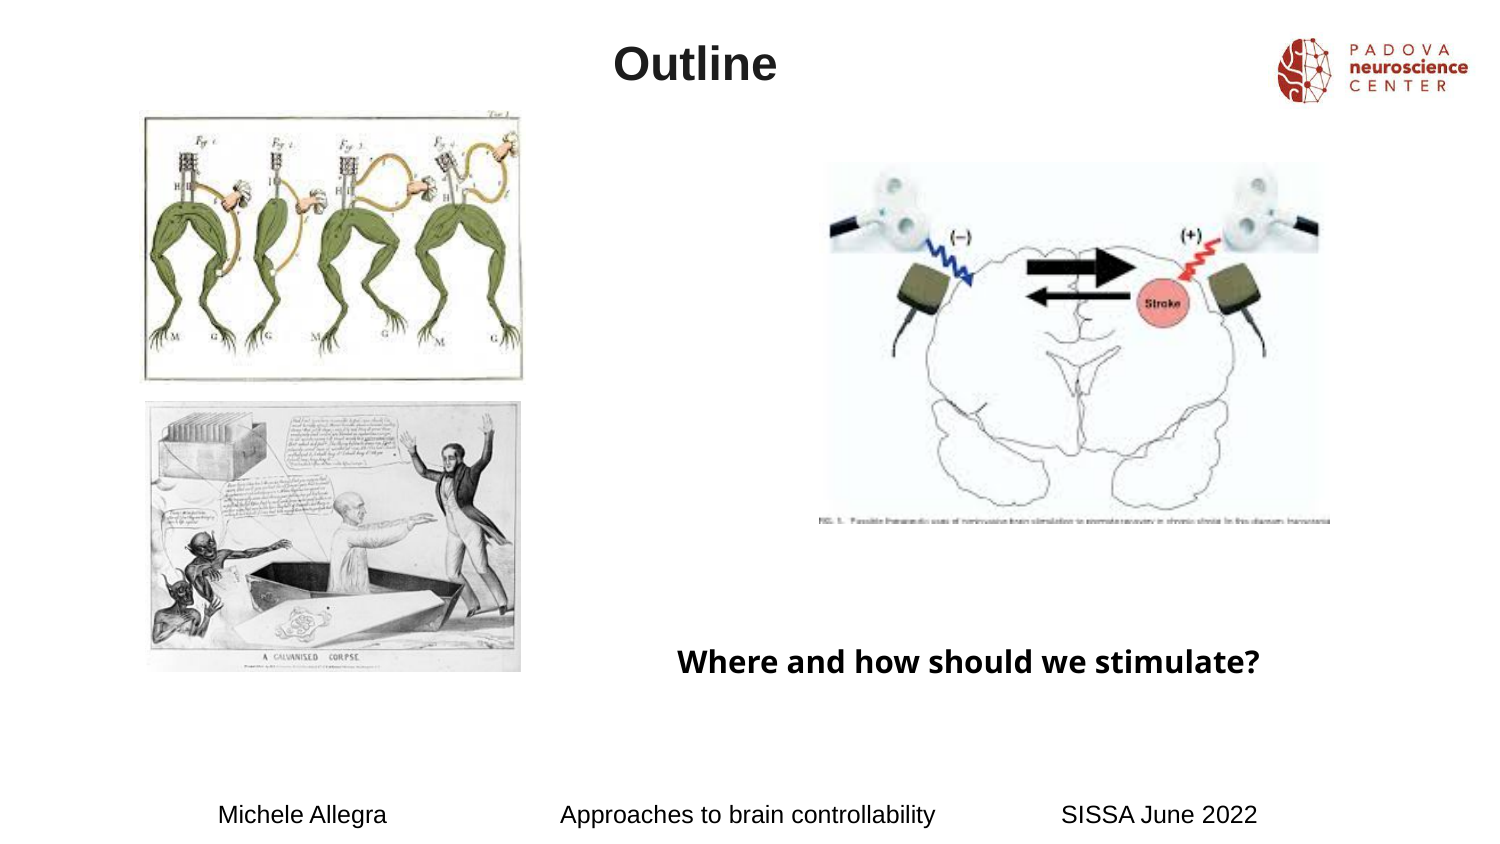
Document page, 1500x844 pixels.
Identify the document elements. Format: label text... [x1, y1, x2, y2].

text_box Outline [15, 38, 1376, 141]
picture [819, 162, 1330, 524]
picture [139, 110, 526, 385]
picture [1268, 10, 1476, 123]
text_box Michele Allegra Approaches to brain controllability SISSA June 2022 [64, 788, 1415, 840]
picture [145, 401, 521, 672]
text_box Where and how should we stimulate? [662, 632, 1451, 757]
